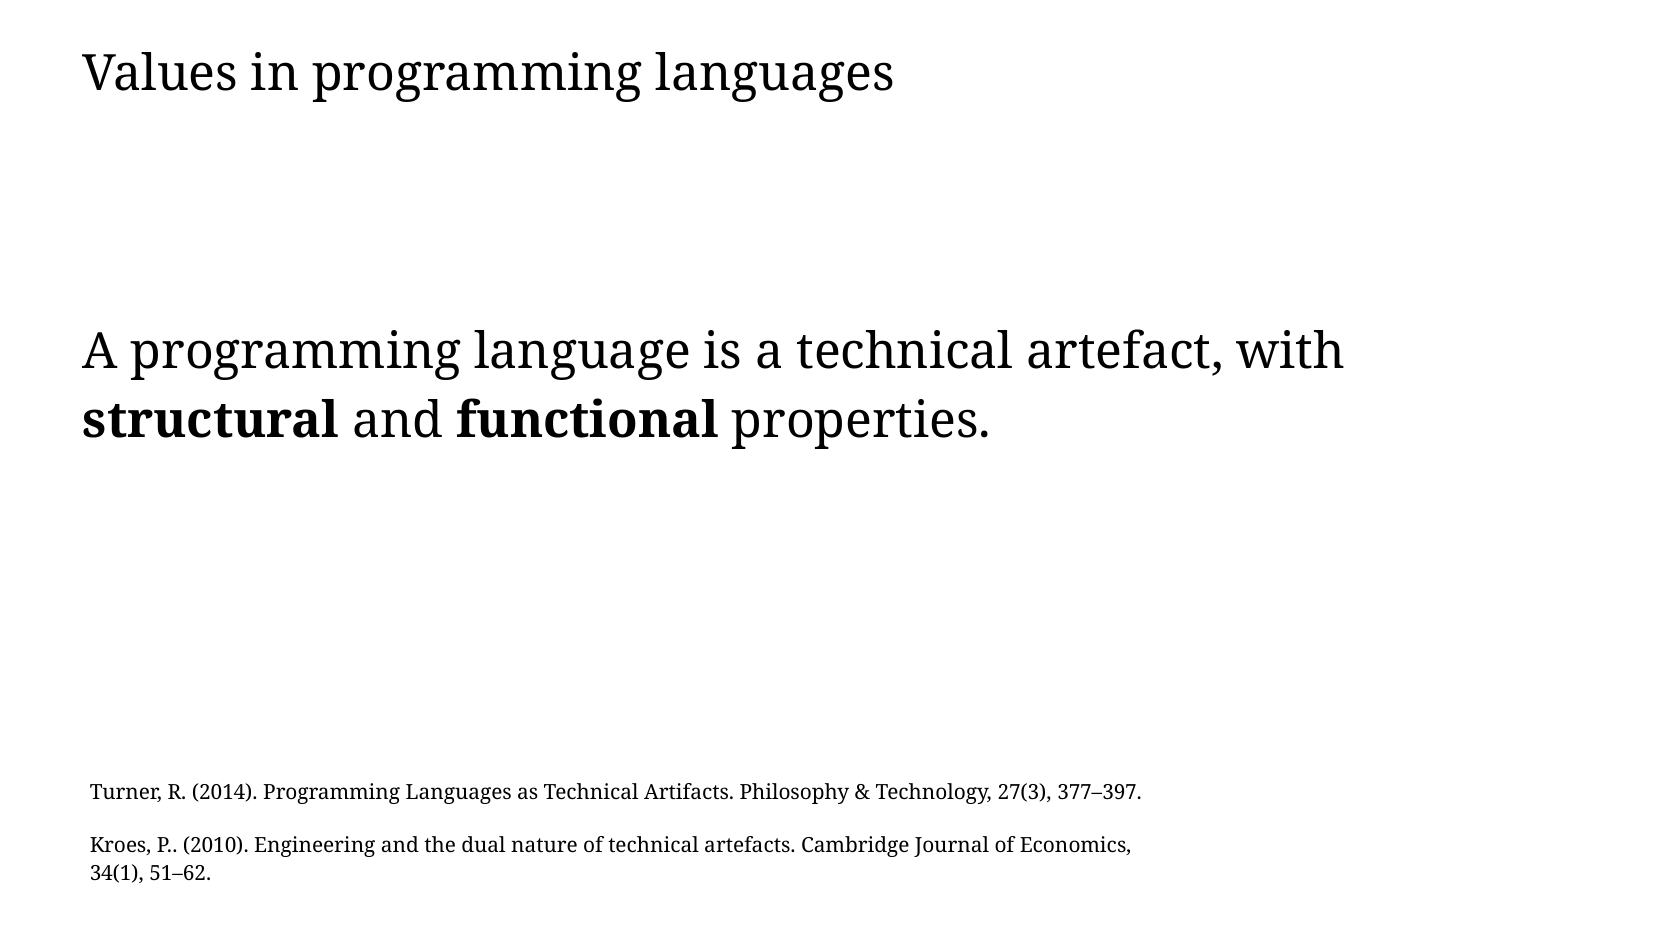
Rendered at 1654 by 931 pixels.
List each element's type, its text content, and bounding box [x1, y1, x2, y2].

title Values in programming languages [82, 37, 1571, 193]
text_box Turner, R. (2014). Programming Languages as Technical Artifacts. Philosophy & Technology, 27(3), 377–397. Kroes, P.. (2010). Engineering and the dual nature of technical artefacts. Cambridge Journal of Economics, 34(1), 51–62. [75, 769, 1201, 931]
list A programming language is a technical artefact, with structural and functional properties. [82, 217, 1571, 713]
